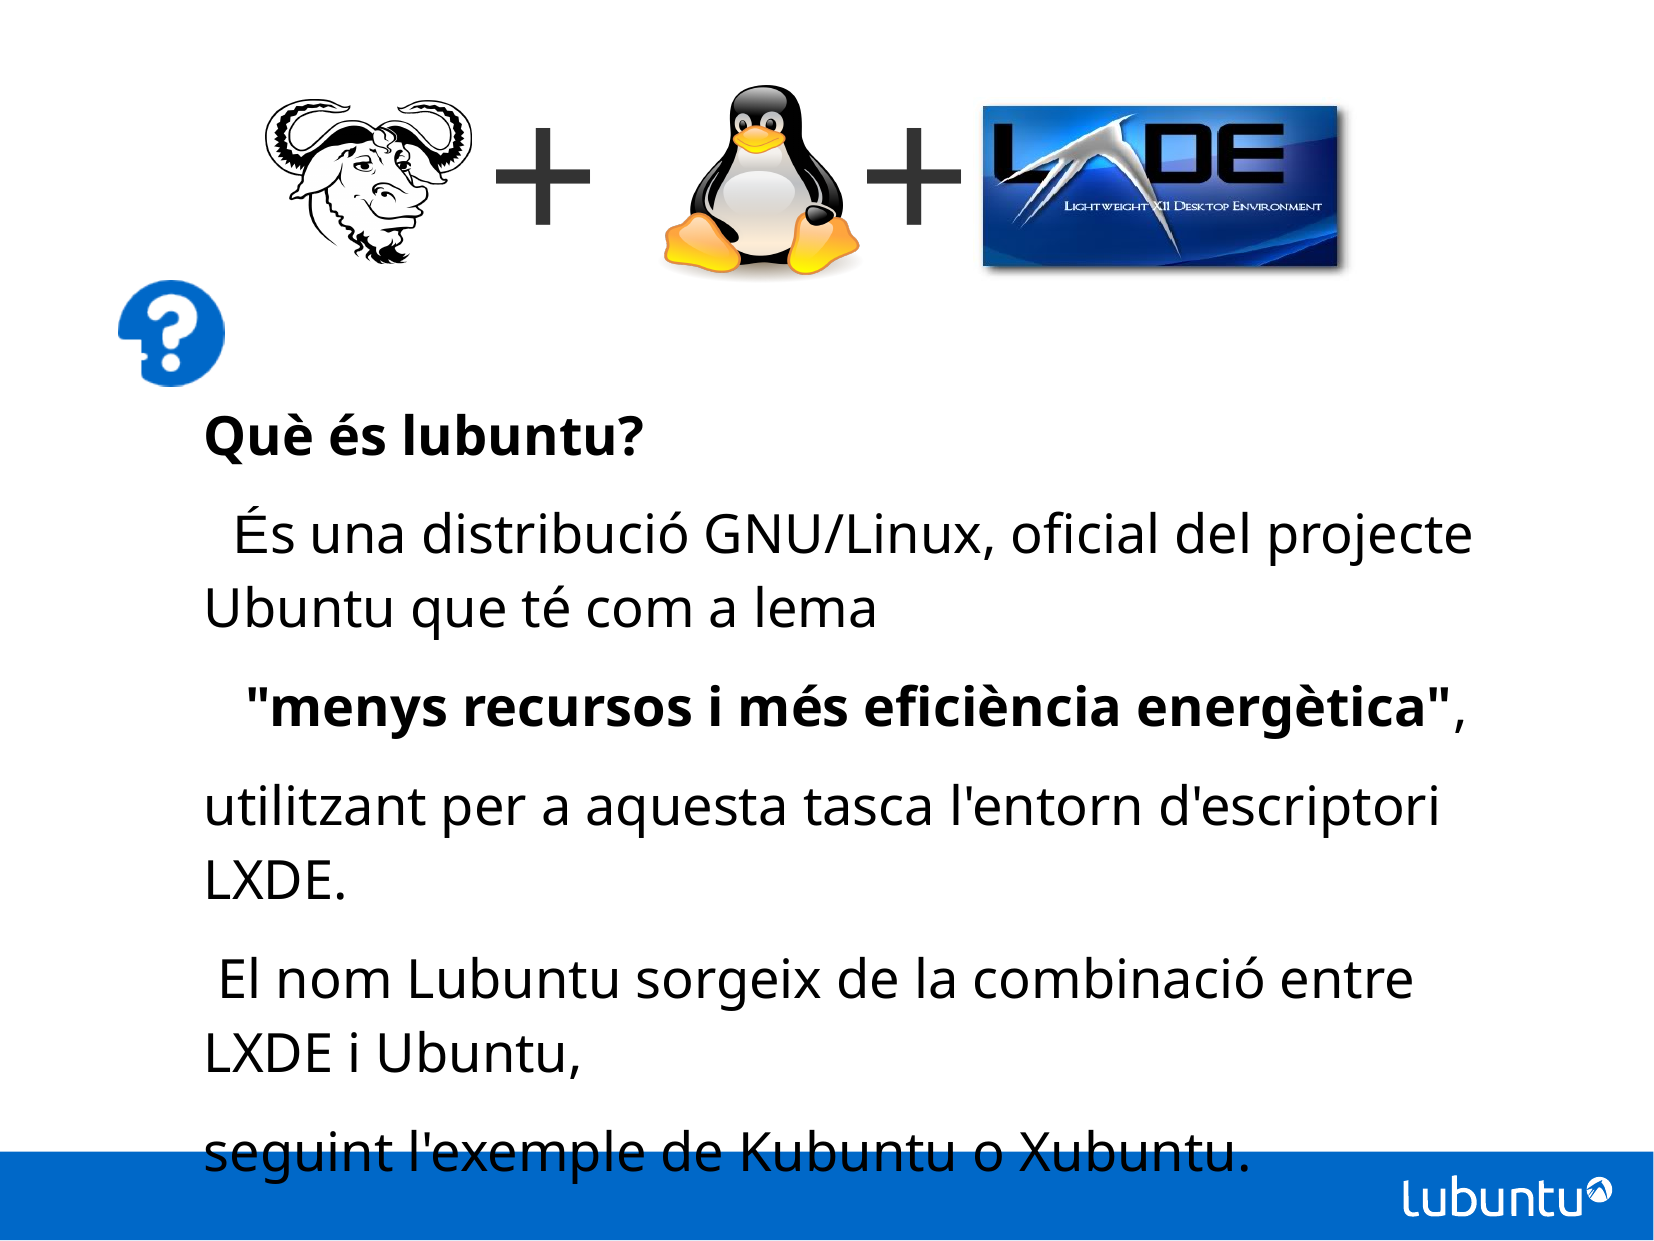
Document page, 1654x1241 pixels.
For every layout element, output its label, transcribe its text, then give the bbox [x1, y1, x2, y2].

picture [657, 85, 739, 284]
text_box Què és lubuntu? És una distribució GNU/Linux, oficial del projecte Ubuntu que té com a lema "menys recursos i més eficiència energètica", utilitzant per a aquesta tasca l'entorn d'escriptori LXDE. El nom Lubuntu sorgeix de la combinació entre LXDE i Ubuntu, seguint l'exemple de Kubuntu o Xubuntu. [188, 389, 1536, 1148]
title + [368, 66, 720, 300]
picture [265, 99, 472, 264]
title + [739, 66, 1091, 300]
picture [118, 280, 225, 387]
picture [973, 97, 1359, 284]
text_box [219, 386, 1654, 748]
